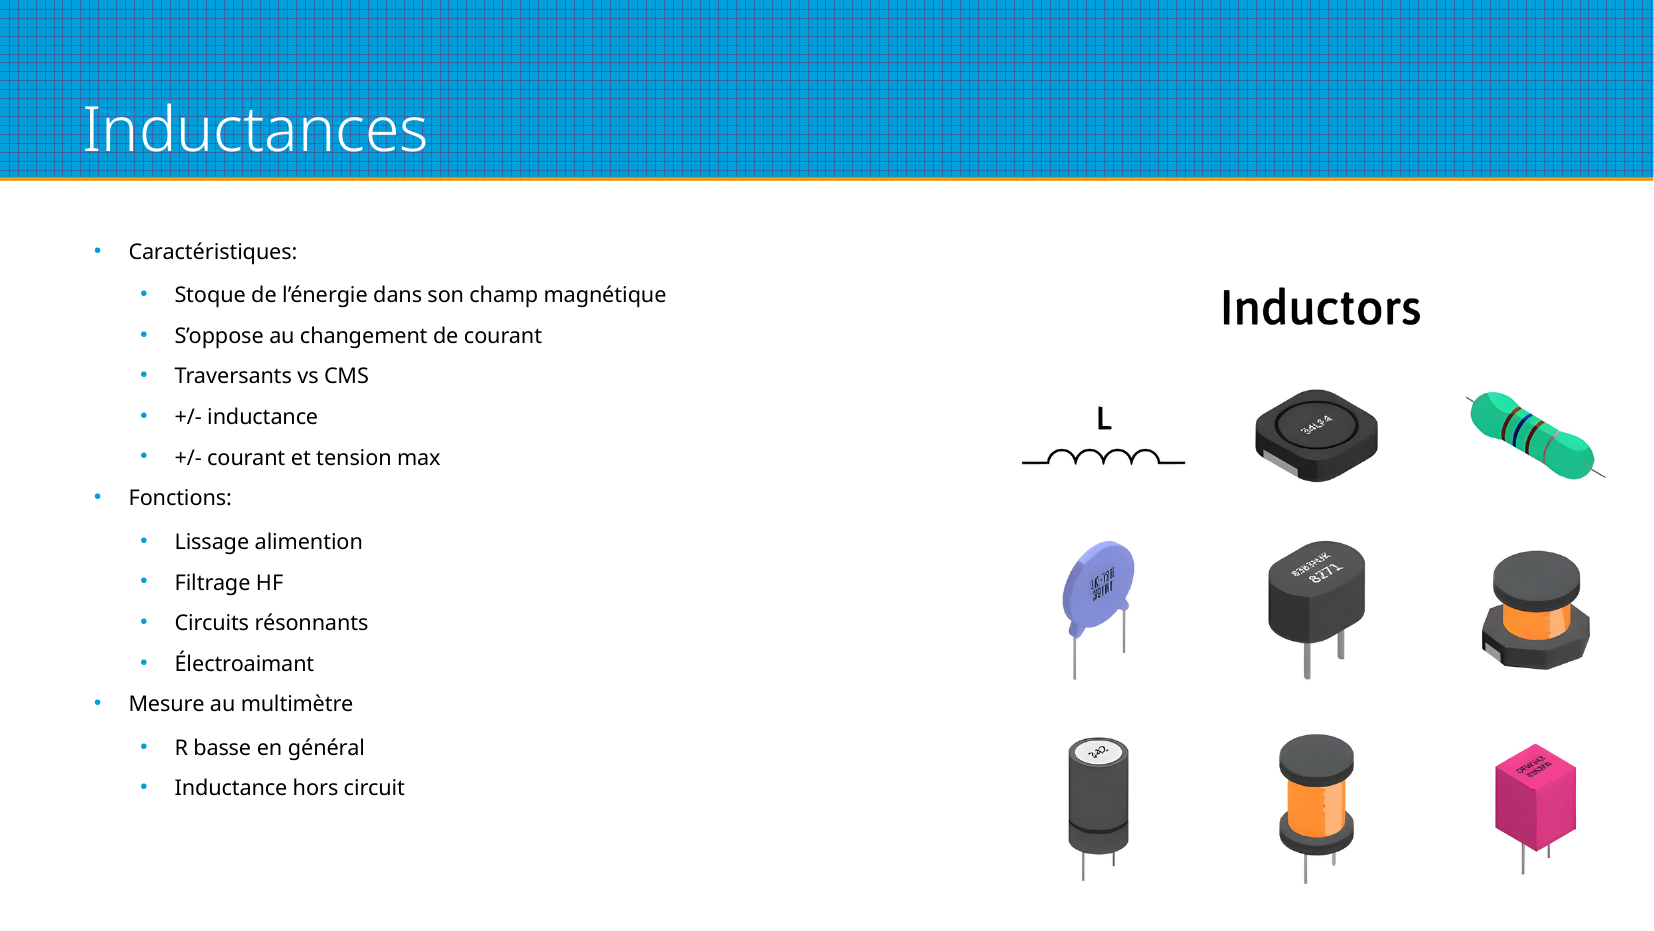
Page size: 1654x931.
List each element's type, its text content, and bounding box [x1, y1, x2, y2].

picture [974, 249, 1654, 931]
title Inductances [82, 14, 1571, 171]
list Caractéristiques: Stoque de l’énergie dans son champ magnétique S’oppose au changement de courant Traversants vs CMS +/- inductance +/- courant et tension max Fonctions: Lissage alimention Filtrage HF Circuits résonnants Électroaimant Mesure au multimètre R basse en général Inductance hors circuit [82, 236, 886, 811]
